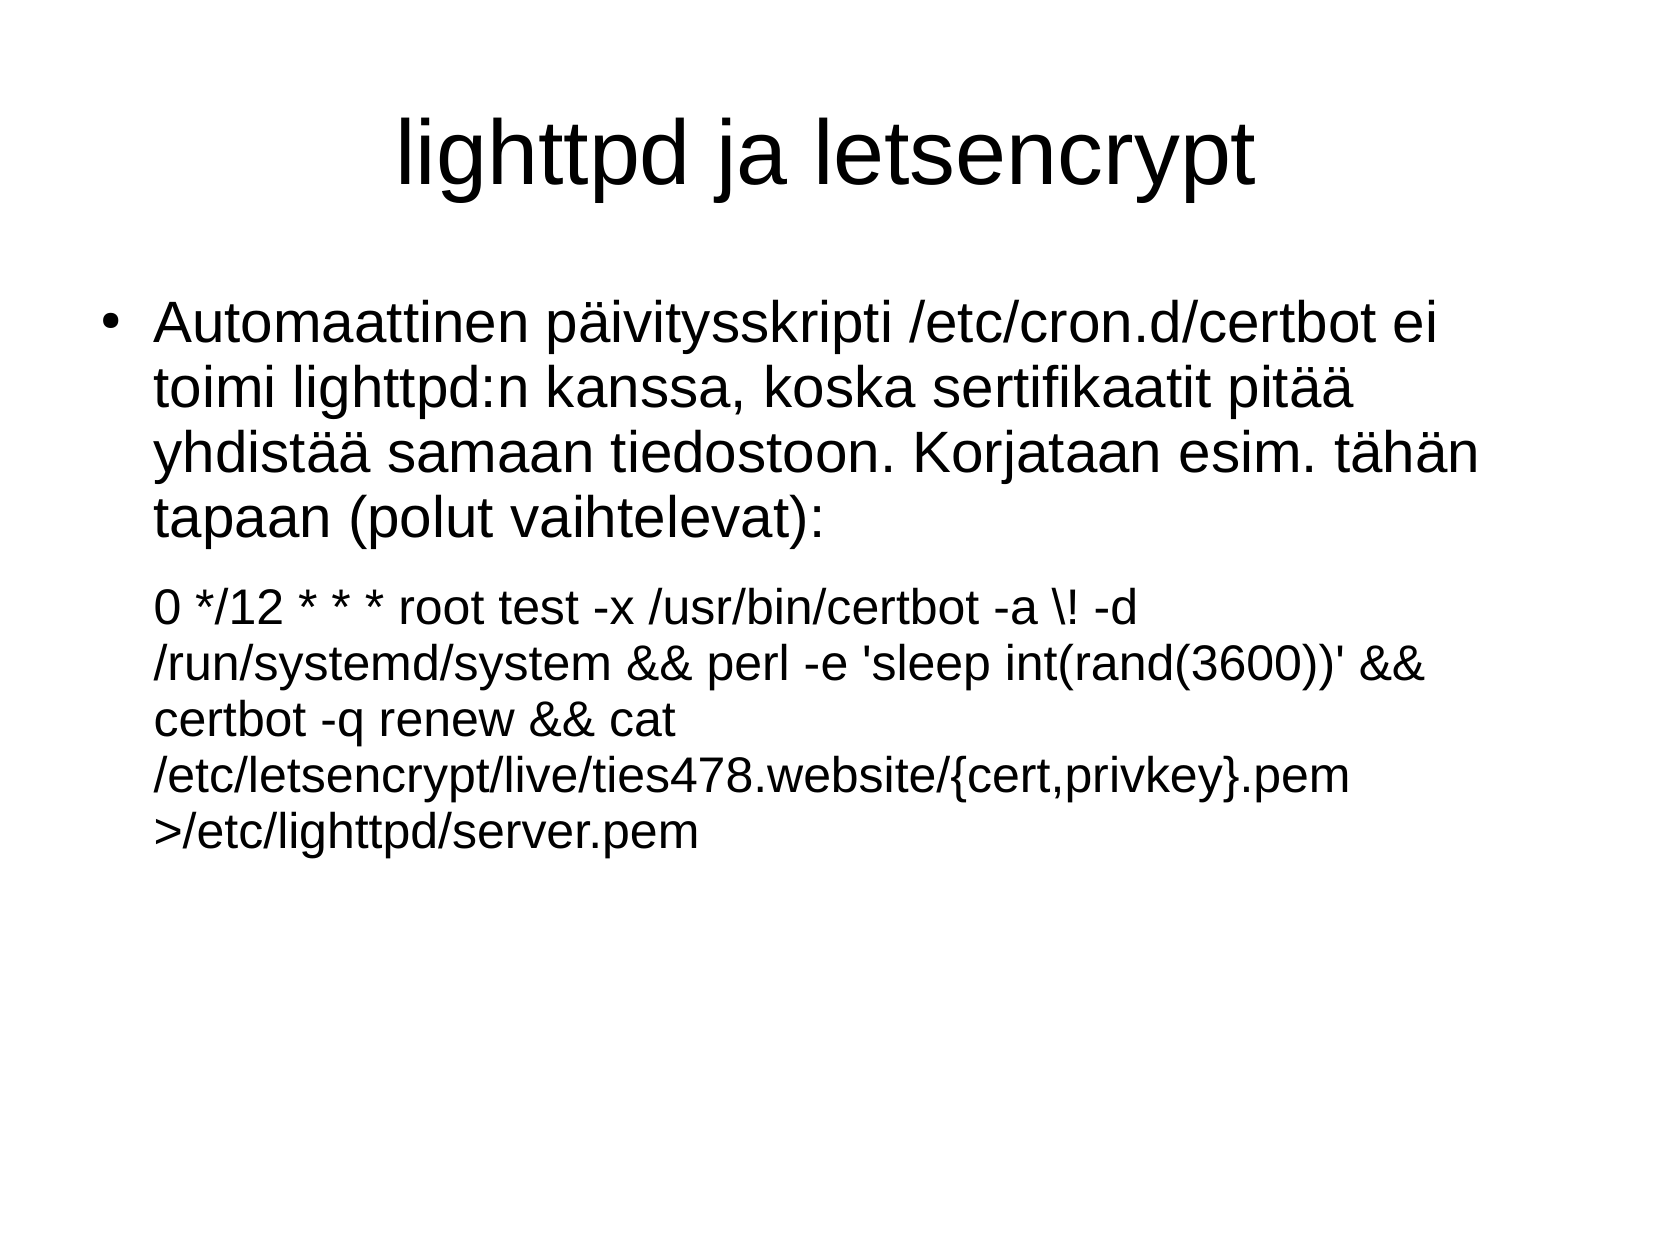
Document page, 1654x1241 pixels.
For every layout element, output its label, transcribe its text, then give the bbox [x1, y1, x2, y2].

list Automaattinen päivitysskripti /etc/cron.d/certbot ei toimi lighttpd:n kanssa, koska sertifikaatit pitää yhdistää samaan tiedostoon. Korjataan esim. tähän tapaan (polut vaihtelevat): 0 */12 * * * root test -x /usr/bin/certbot -a \! -d /run/systemd/system && perl -e 'sleep int(rand(3600))' && certbot -q renew && cat /etc/letsencrypt/live/ties478.website/{cert,privkey}.pem >/etc/lighttpd/server.pem [82, 290, 1571, 1010]
title lighttpd ja letsencrypt [82, 49, 1571, 257]
